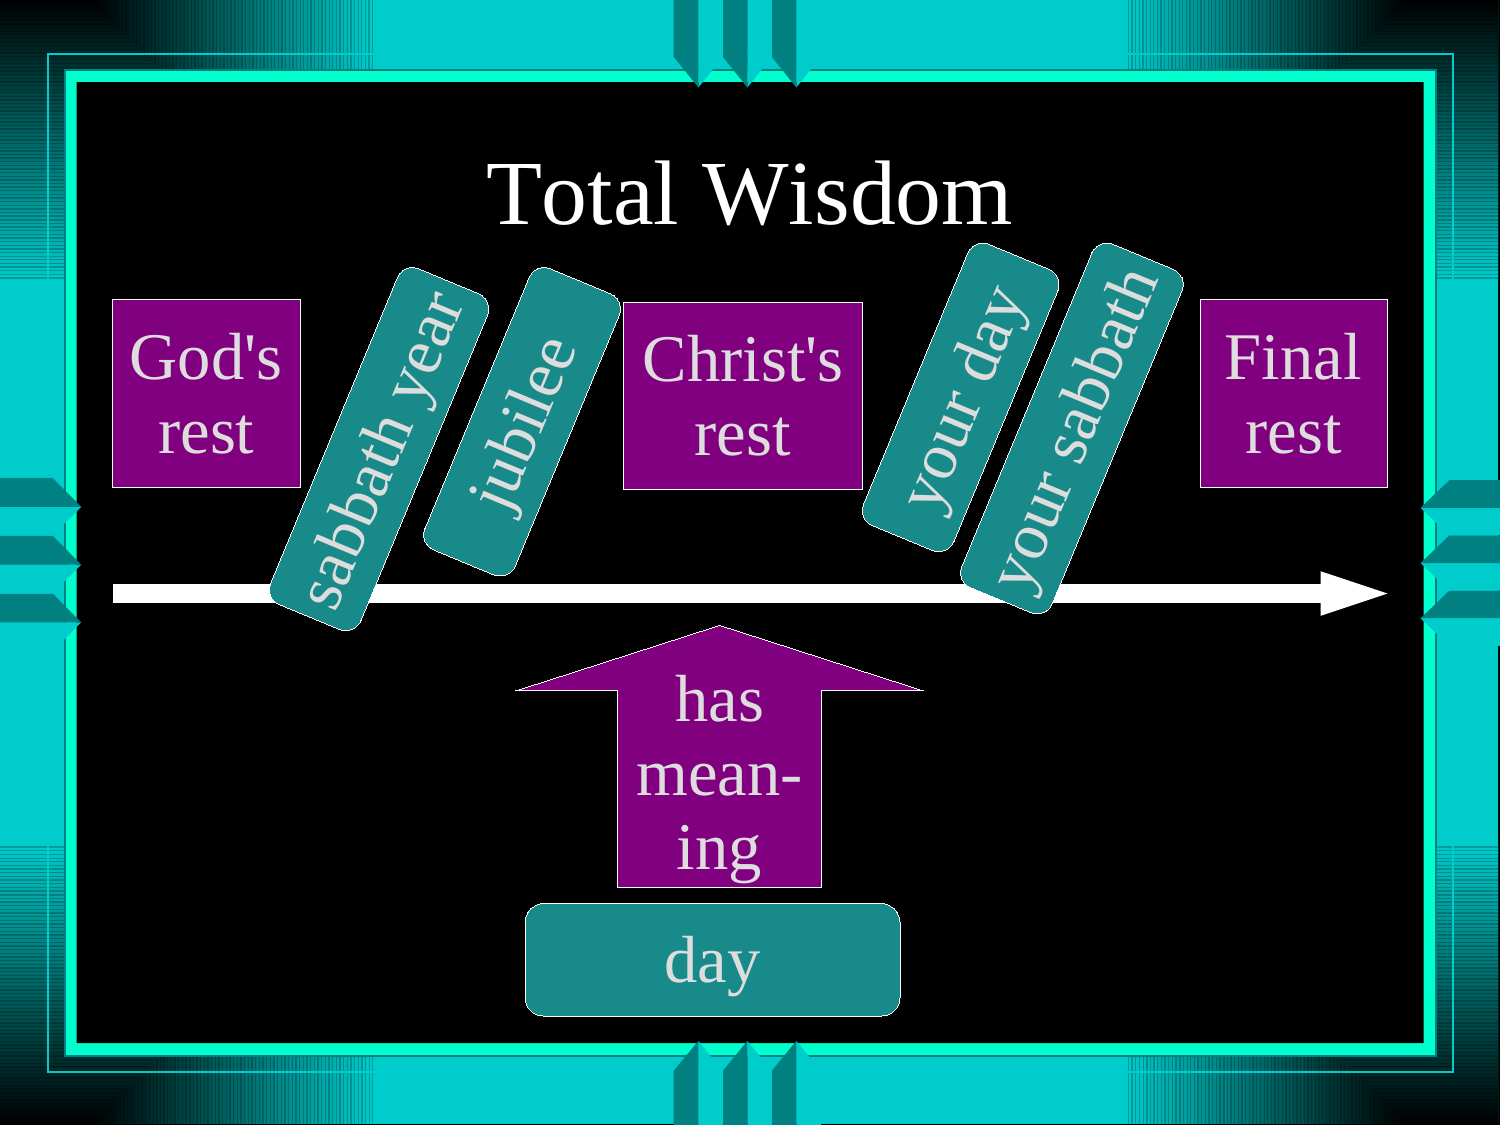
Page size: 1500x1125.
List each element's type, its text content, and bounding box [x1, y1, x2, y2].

text_box has mean- ing [515, 625, 924, 888]
text_box Final rest [1200, 299, 1388, 488]
text_box your day [862, 243, 1059, 552]
text_box your sabbath [960, 243, 1184, 614]
title Total Wisdom [112, 99, 1388, 288]
text_box jubilee [423, 267, 621, 576]
text_box sabbath year [269, 267, 489, 631]
text_box Christ's rest [623, 302, 863, 490]
text_box day [525, 903, 901, 1017]
text_box God's rest [112, 299, 301, 488]
